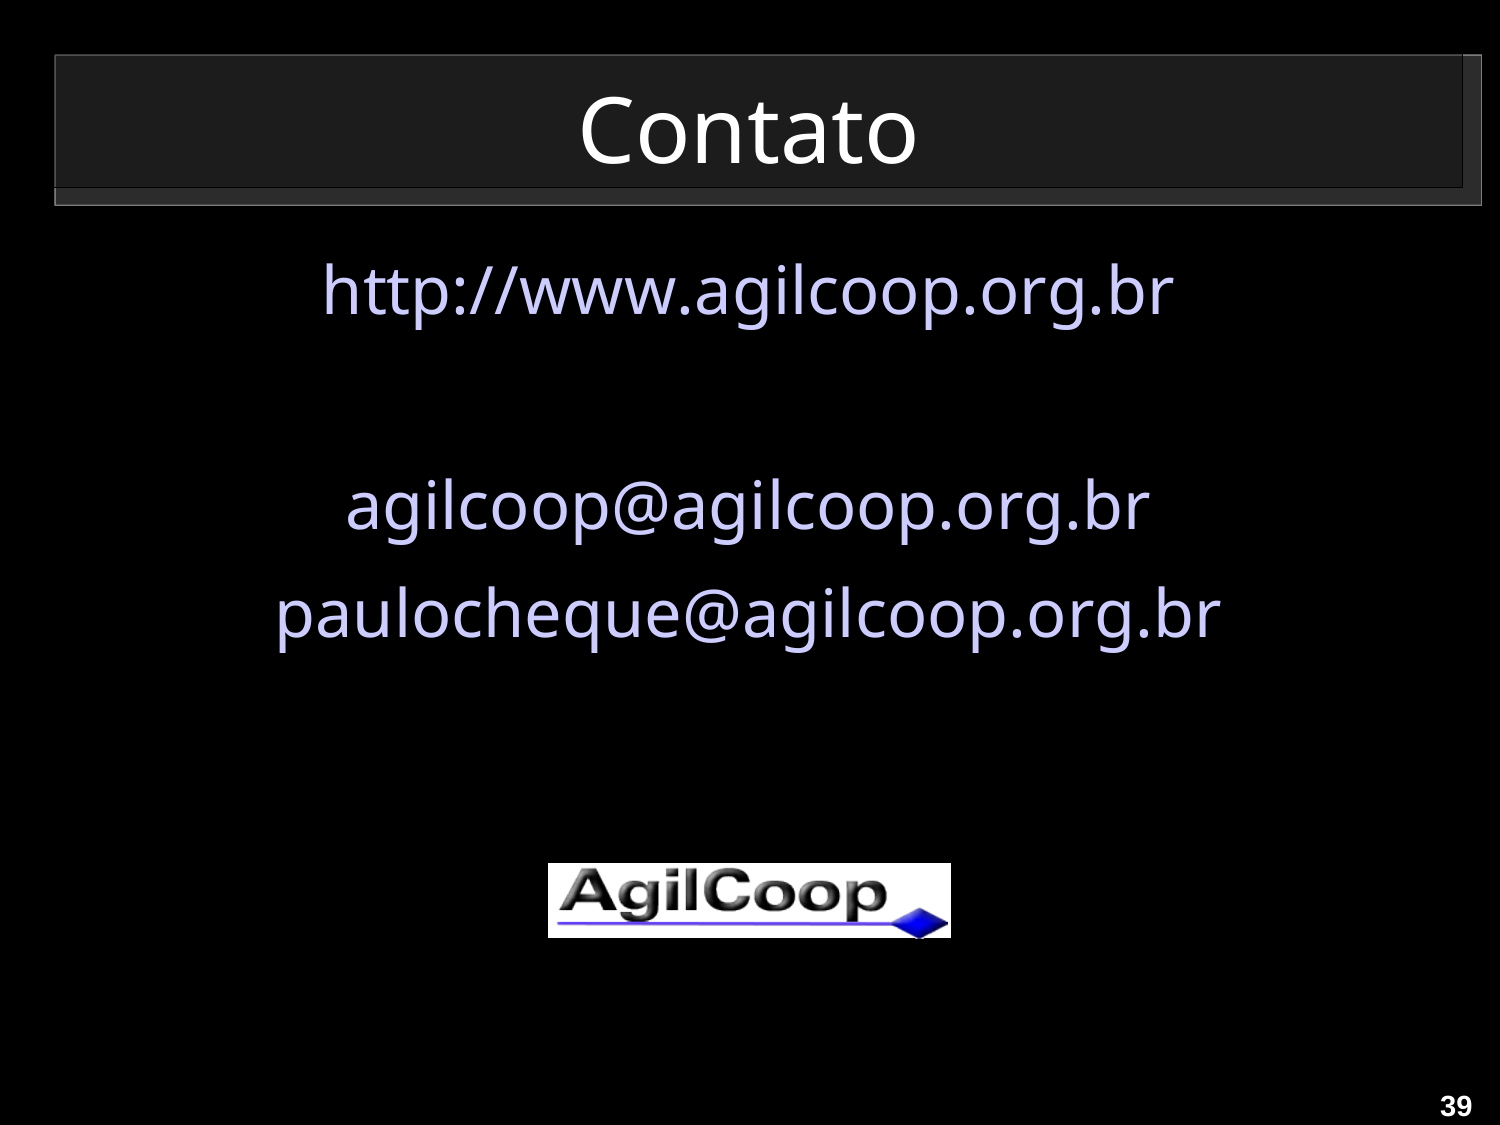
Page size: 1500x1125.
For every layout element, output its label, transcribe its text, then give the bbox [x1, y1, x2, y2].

text_box [547, 862, 953, 939]
picture [556, 865, 948, 939]
list http://www.agilcoop.org.br agilcoop@agilcoop.org.br paulocheque@agilcoop.org.br [29, 243, 1469, 1072]
title Contato [29, 38, 1469, 218]
